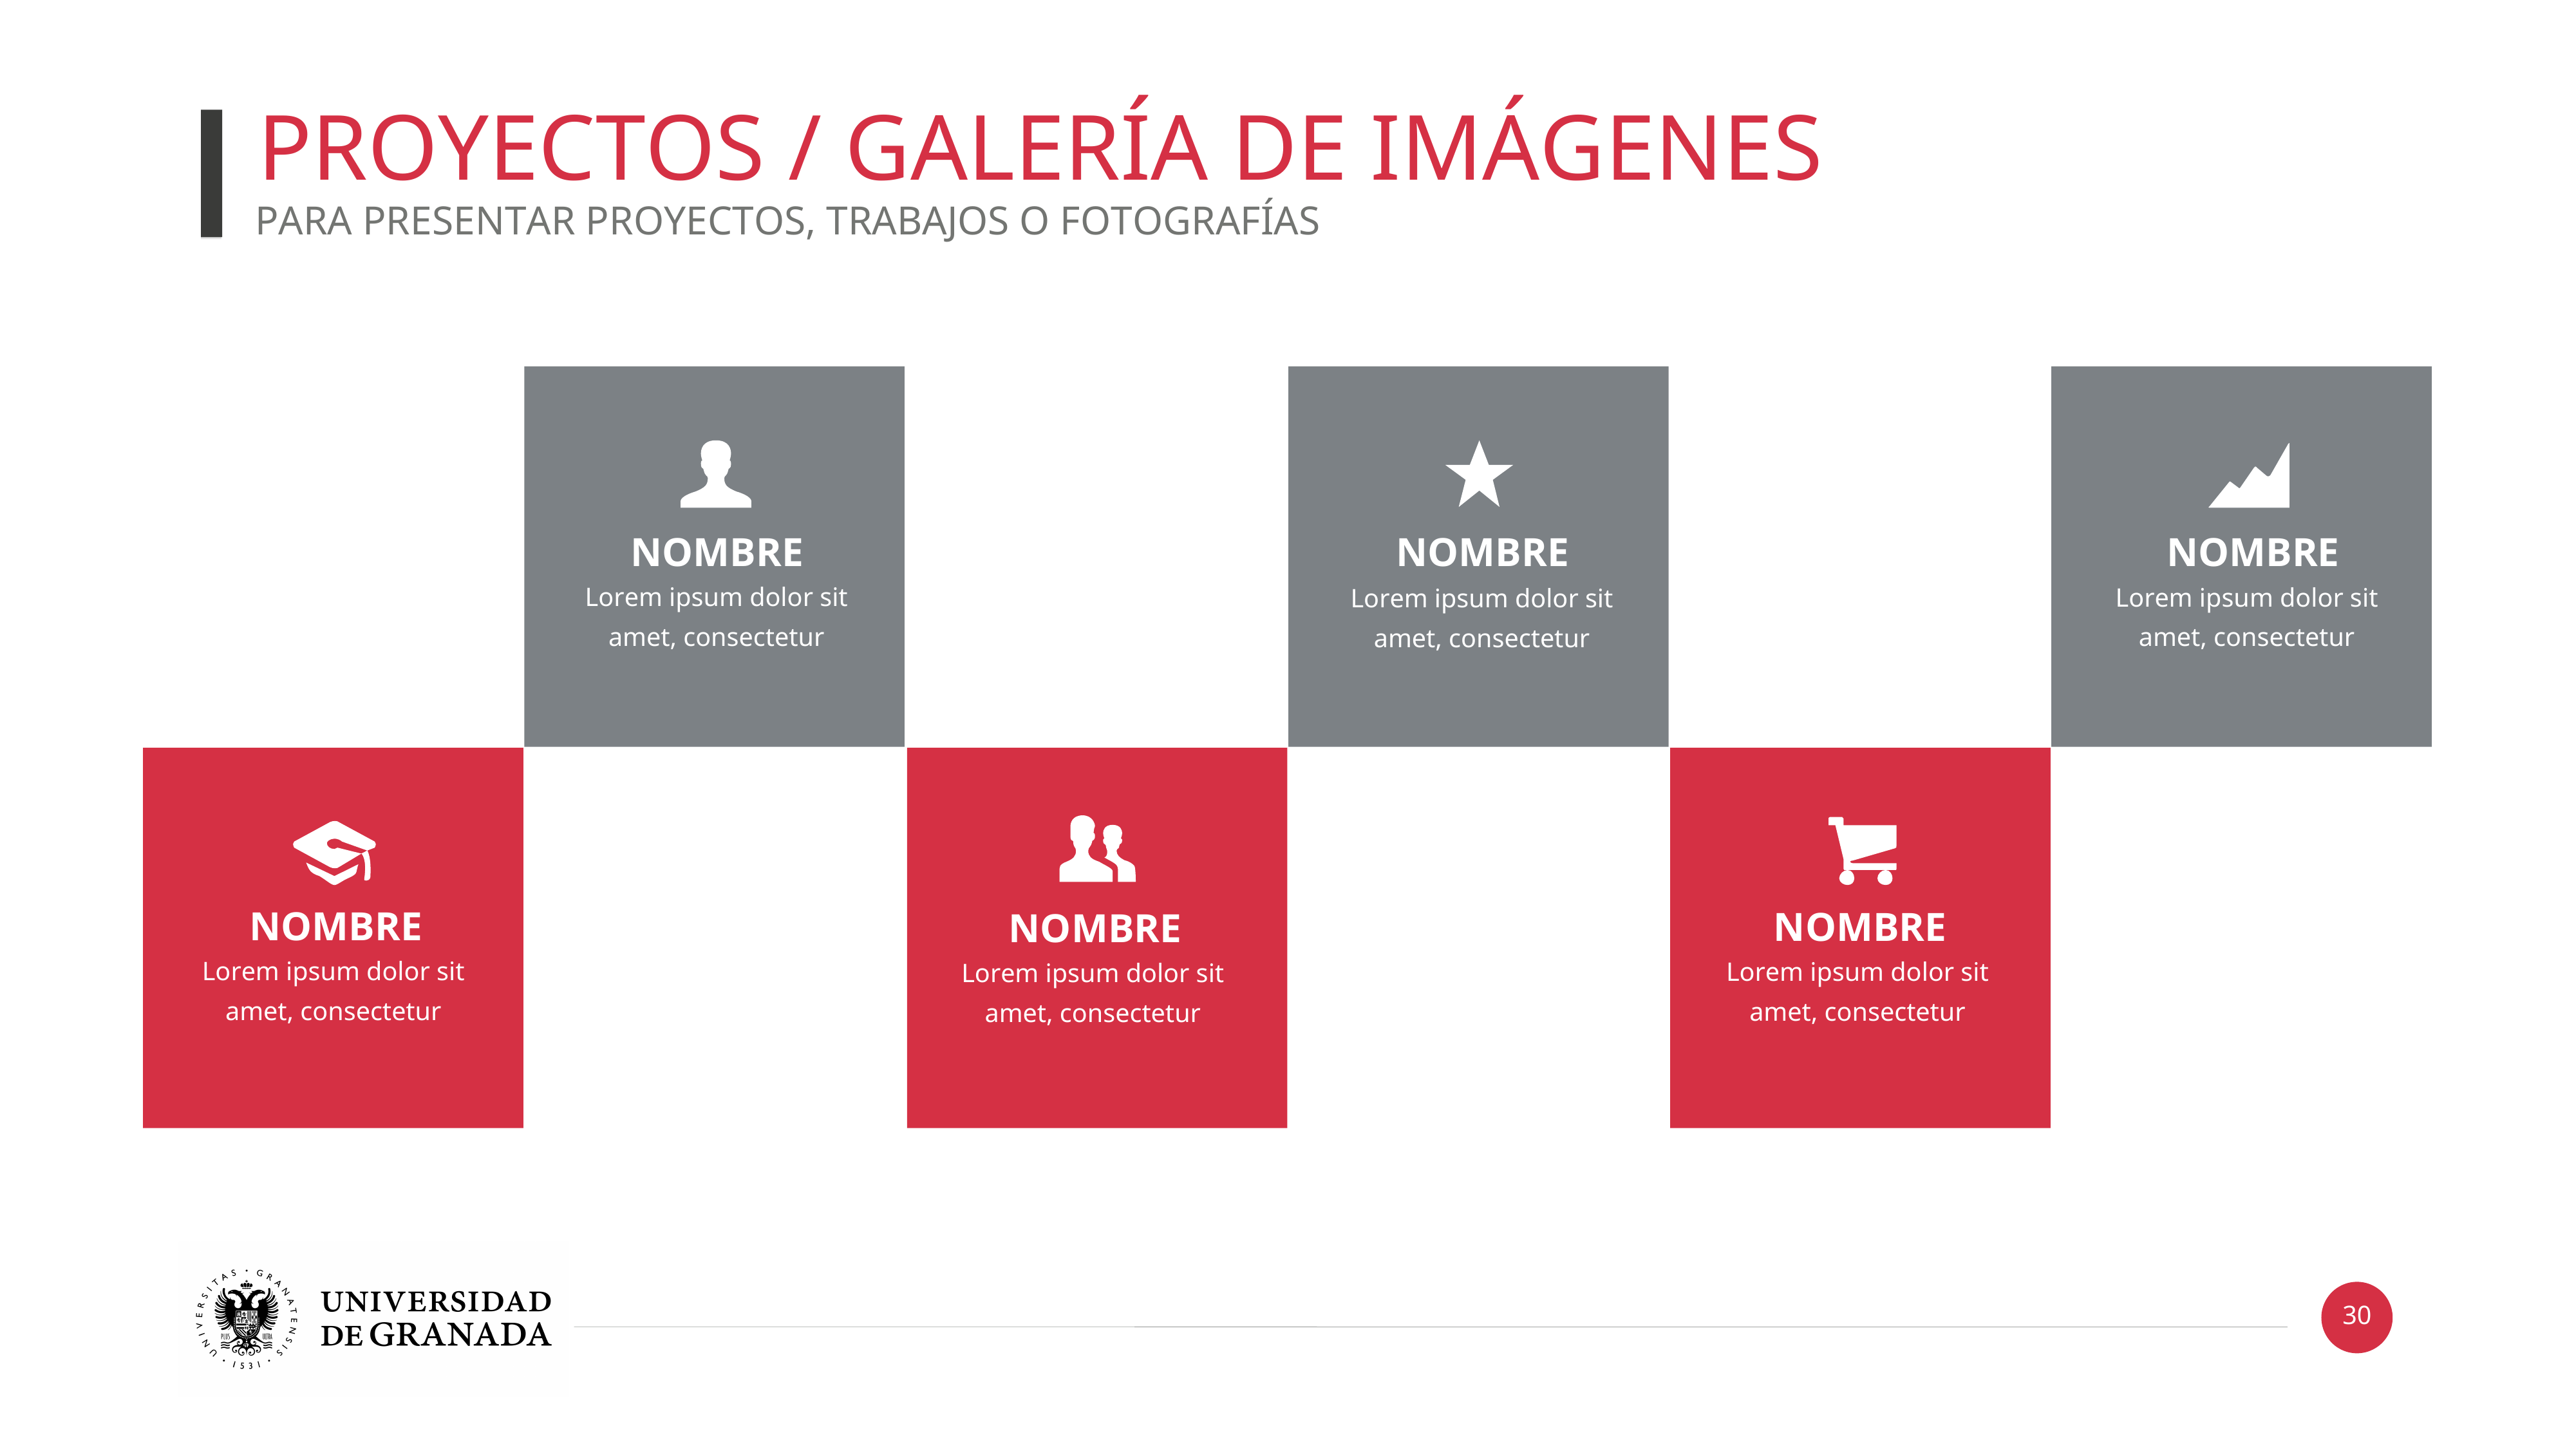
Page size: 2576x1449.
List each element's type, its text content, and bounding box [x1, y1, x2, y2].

text_box Lorem ipsum dolor sit amet, consectetur [171, 936, 495, 1036]
text_box NOMBRE [2147, 518, 2360, 585]
text_box Lorem ipsum dolor sit amet, consectetur [1696, 936, 2020, 1036]
text_box NOMBRE [1754, 892, 1967, 959]
text_box [1670, 748, 2051, 1128]
text_box PARA PRESENTAR PROYECTOS, TRABAJOS O FOTOGRAFÍAS [245, 191, 2400, 248]
text_box [907, 748, 1288, 1128]
text_box Lorem ipsum dolor sit amet, consectetur [554, 562, 878, 661]
picture [178, 1241, 569, 1397]
text_box NOMBRE [611, 517, 823, 584]
text_box <número> [2308, 1278, 2407, 1356]
text_box [201, 109, 223, 238]
text_box Lorem ipsum dolor sit amet, consectetur [1320, 564, 1644, 663]
text_box [2051, 366, 2432, 747]
text_box [143, 748, 523, 1128]
text_box [1288, 366, 1669, 747]
text_box NOMBRE [230, 892, 442, 958]
text_box [524, 366, 905, 747]
text_box PROYECTOS / GALERÍA DE IMÁGENES [248, 85, 2402, 204]
text_box NOMBRE [989, 893, 1202, 960]
text_box Lorem ipsum dolor sit amet, consectetur [931, 938, 1255, 1037]
text_box Lorem ipsum dolor sit amet, consectetur [2085, 562, 2409, 661]
text_box NOMBRE [1377, 517, 1589, 584]
